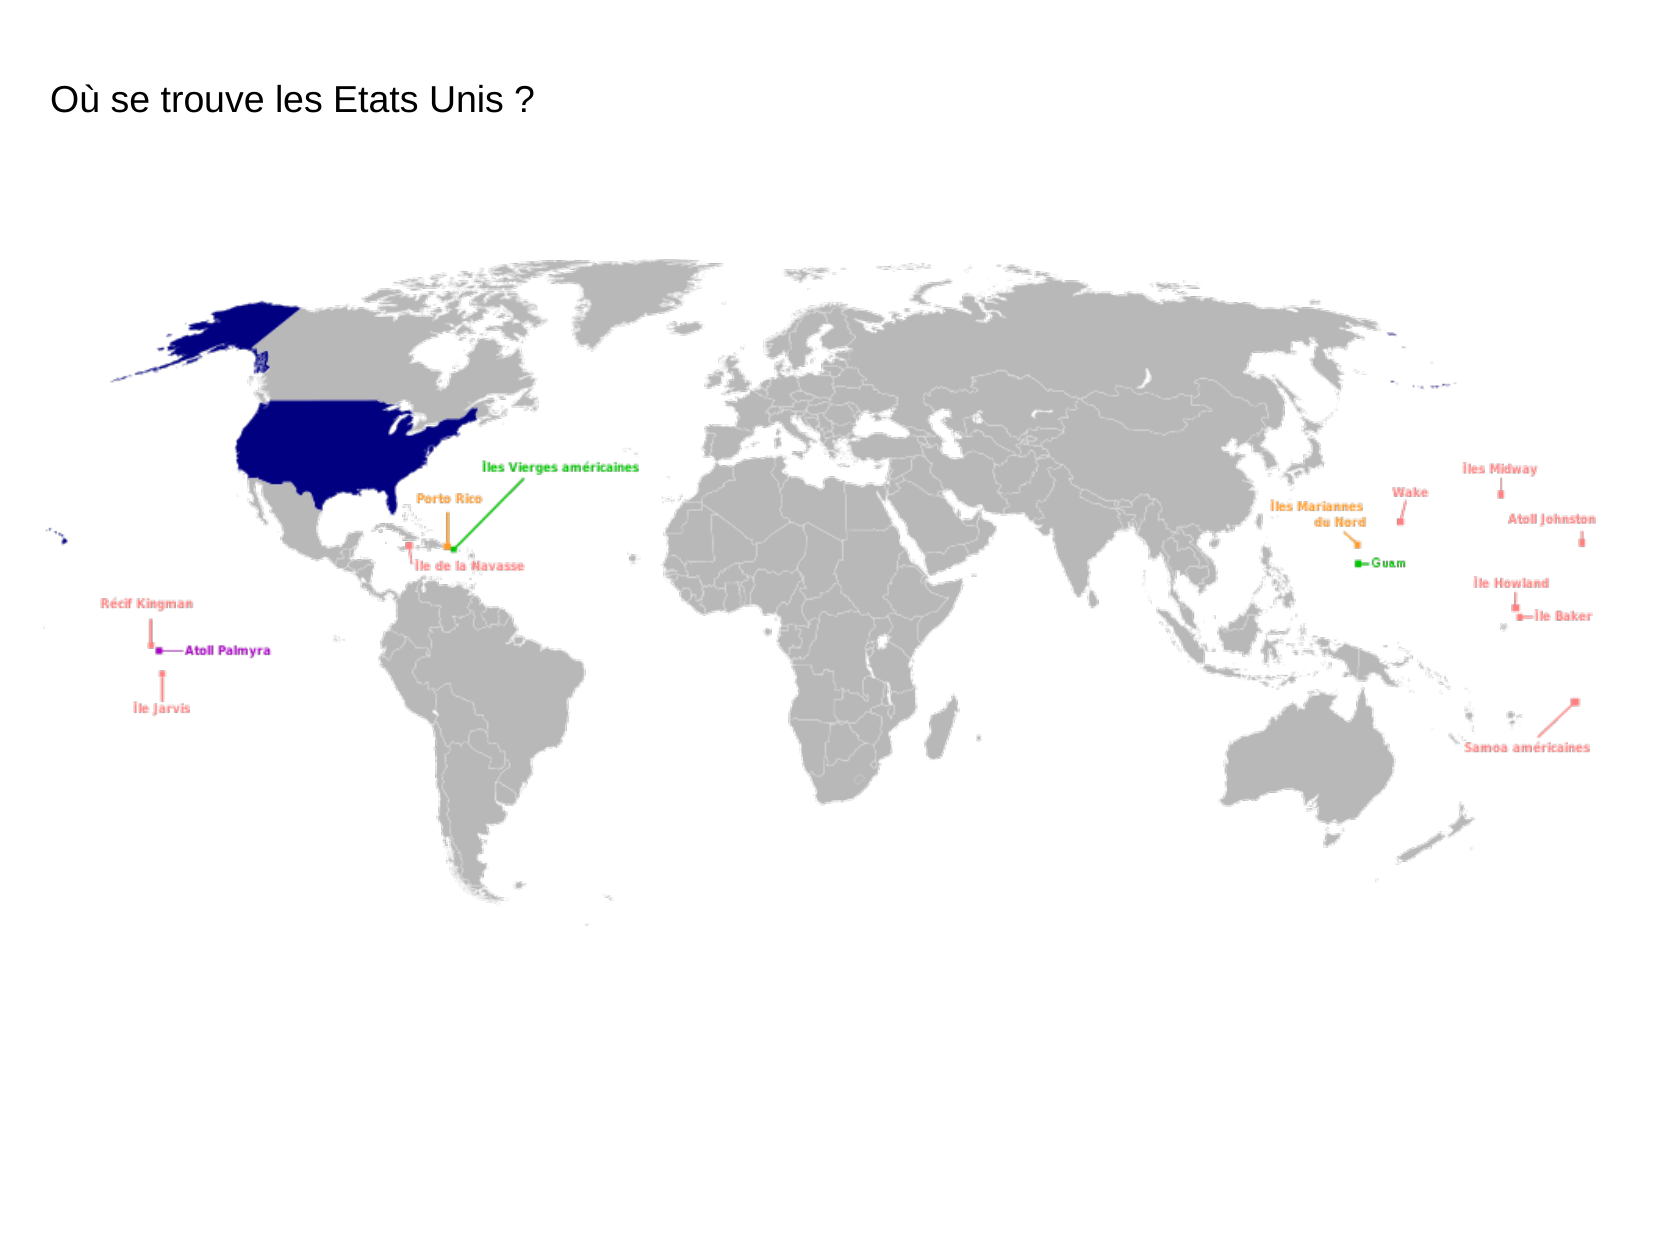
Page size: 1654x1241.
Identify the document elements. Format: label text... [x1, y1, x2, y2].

picture [43, 259, 1607, 926]
text_box Où se trouve les Etats Unis ? [35, 70, 1536, 128]
